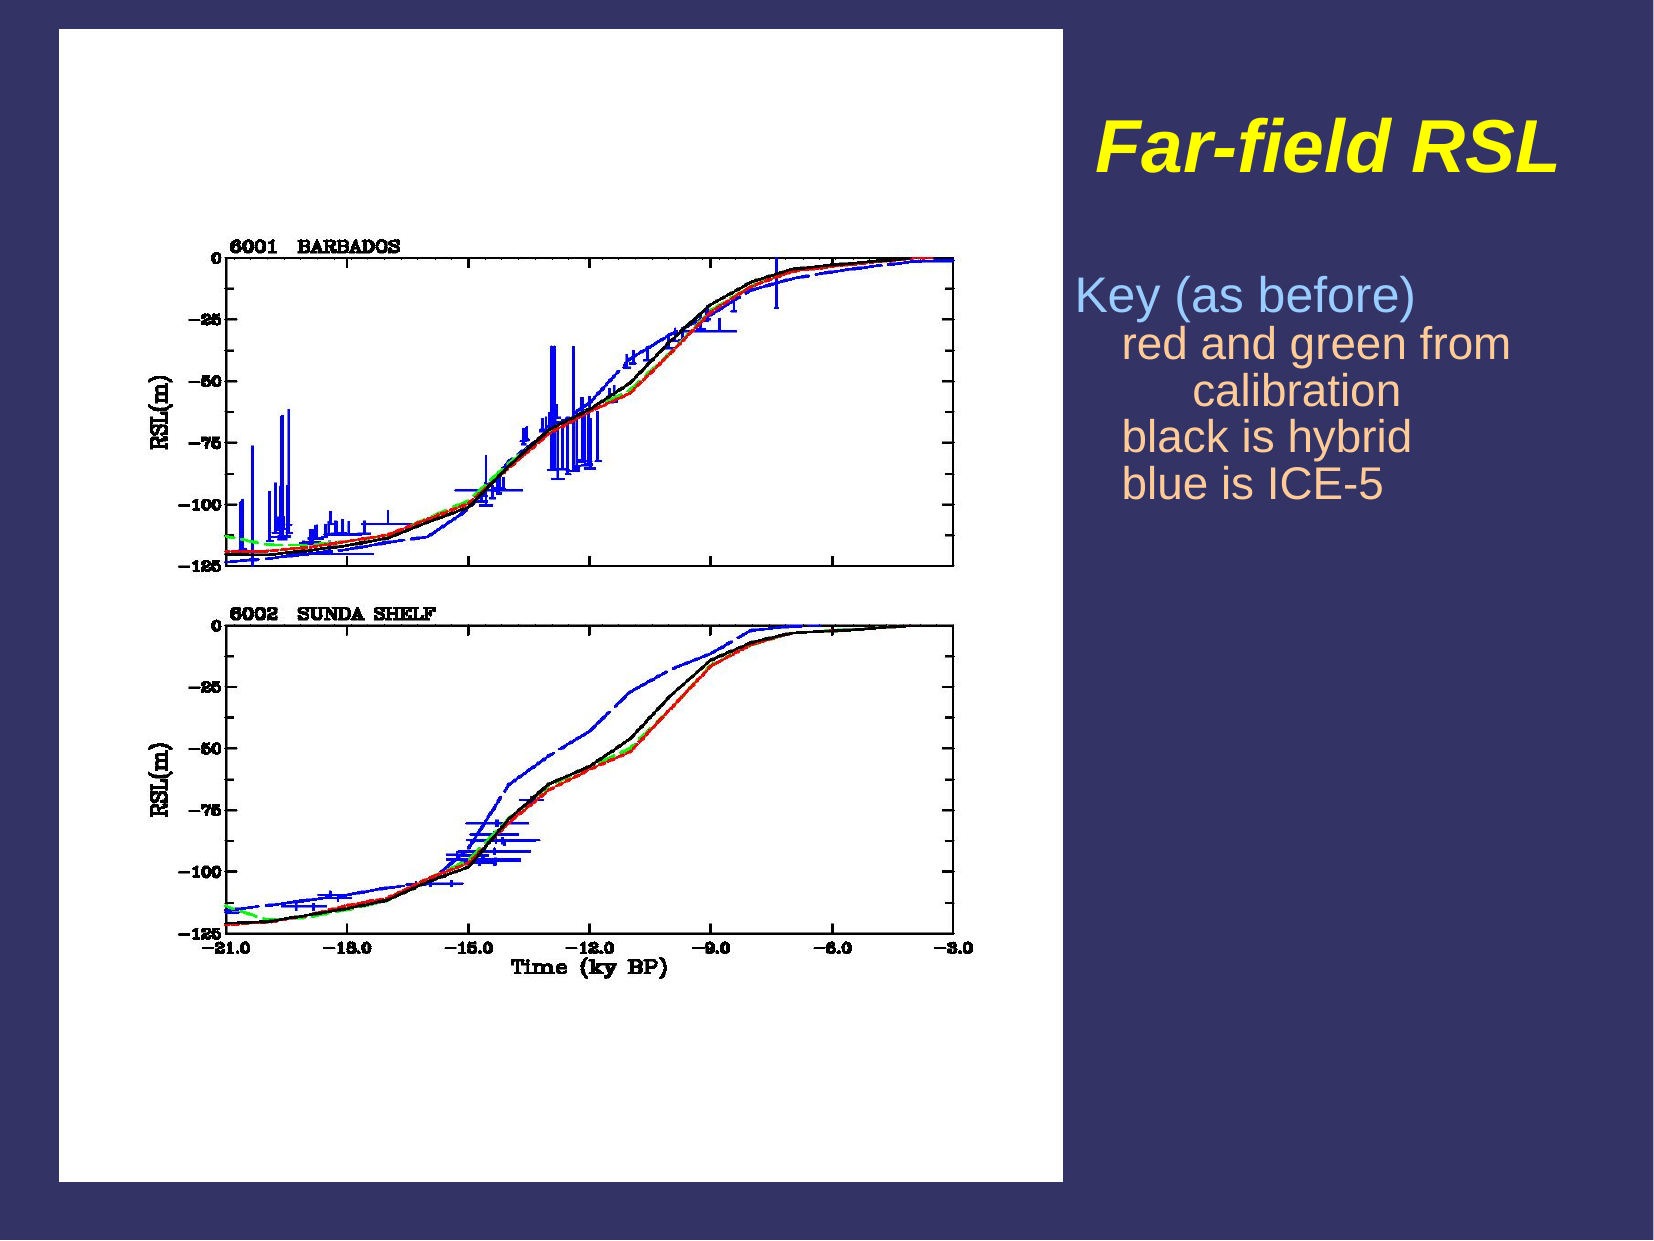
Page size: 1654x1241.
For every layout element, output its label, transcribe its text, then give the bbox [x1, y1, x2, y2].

list Key (as before) red and green from calibration black is hybrid blue is ICE-5 [1062, 271, 1625, 1144]
picture [59, 29, 1063, 1182]
title Far-field RSL [1063, 49, 1595, 250]
